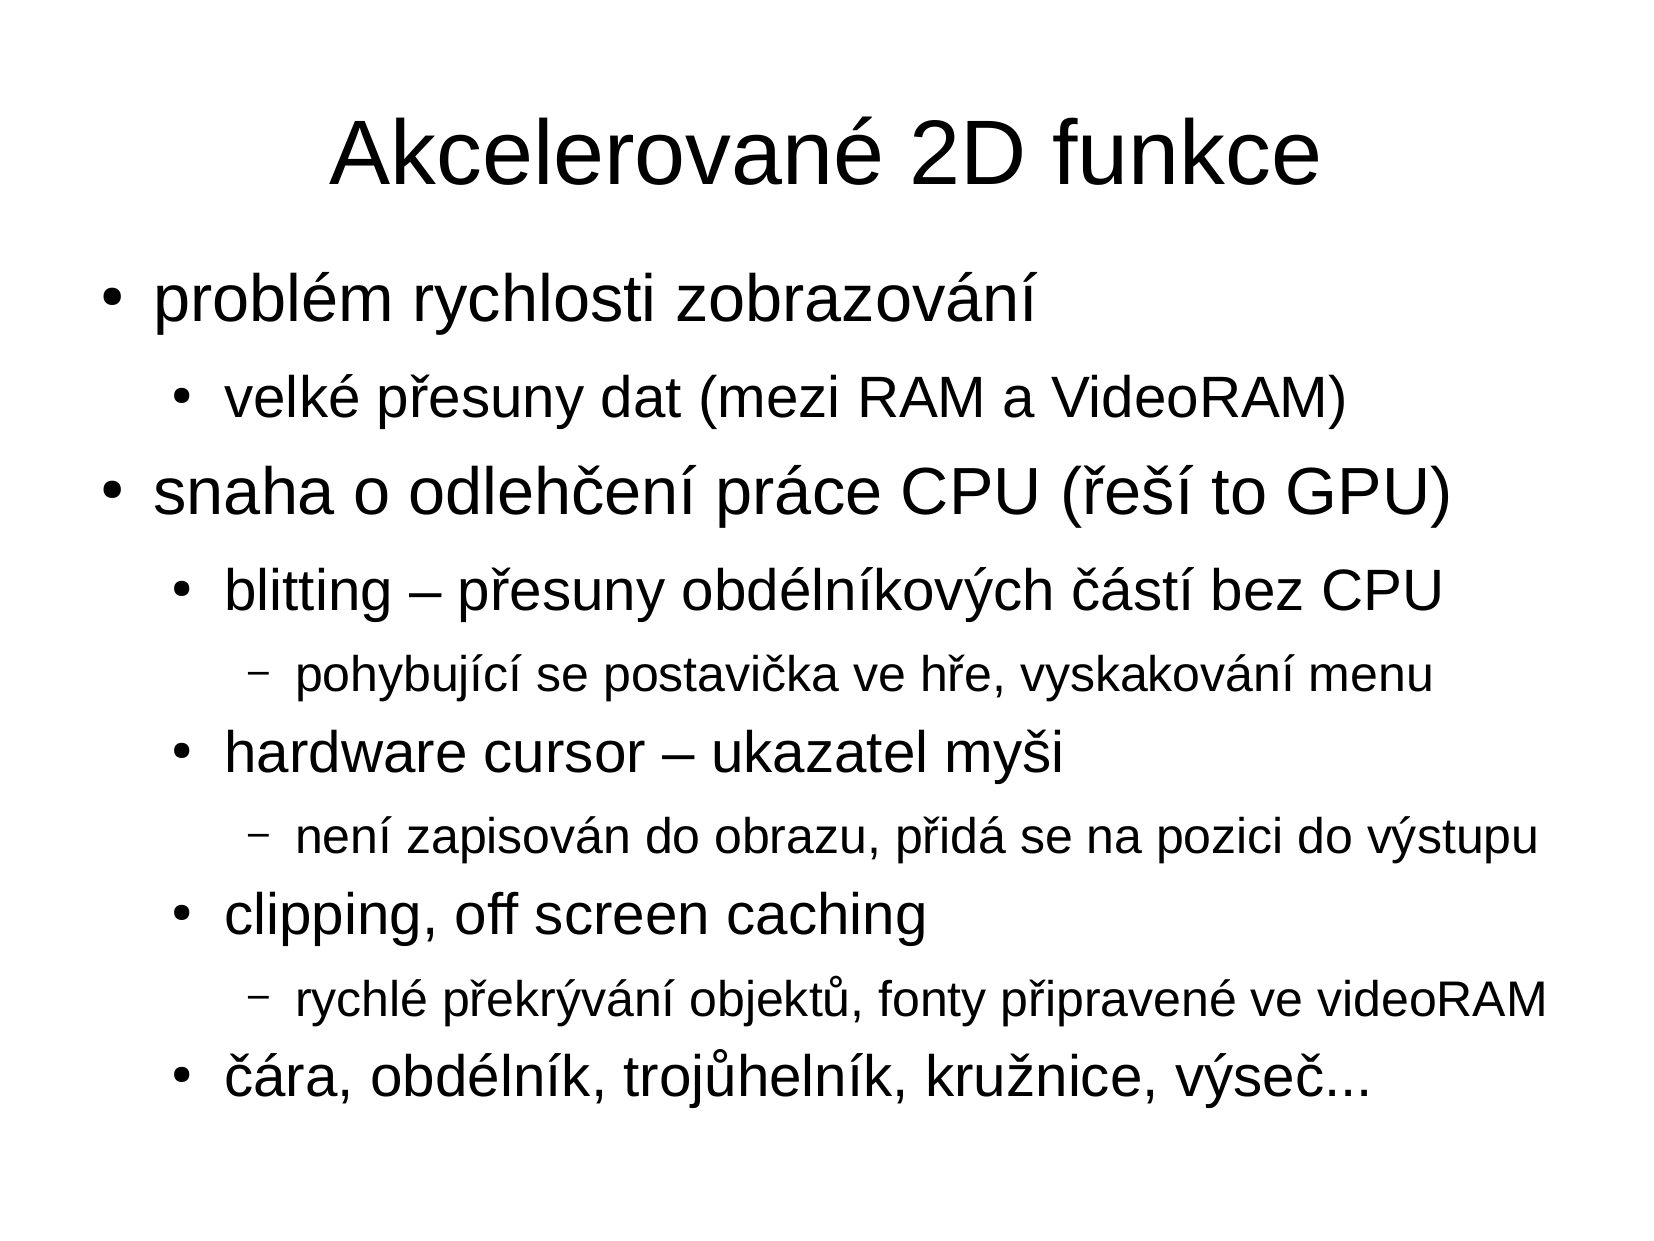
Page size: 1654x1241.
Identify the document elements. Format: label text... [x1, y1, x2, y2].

title Akcelerované 2D funkce [82, 56, 1571, 250]
list problém rychlosti zobrazování velké přesuny dat (mezi RAM a VideoRAM) snaha o odlehčení práce CPU (řeší to GPU) blitting – přesuny obdélníkových částí bez CPU pohybující se postavička ve hře, vyskakování menu hardware cursor – ukazatel myši není zapisován do obrazu, přidá se na pozici do výstupu clipping, off screen caching rychlé překrývání objektů, fonty připravené ve videoRAM čára, obdélník, trojůhelník, kružnice, výseč... [82, 260, 1595, 1110]
